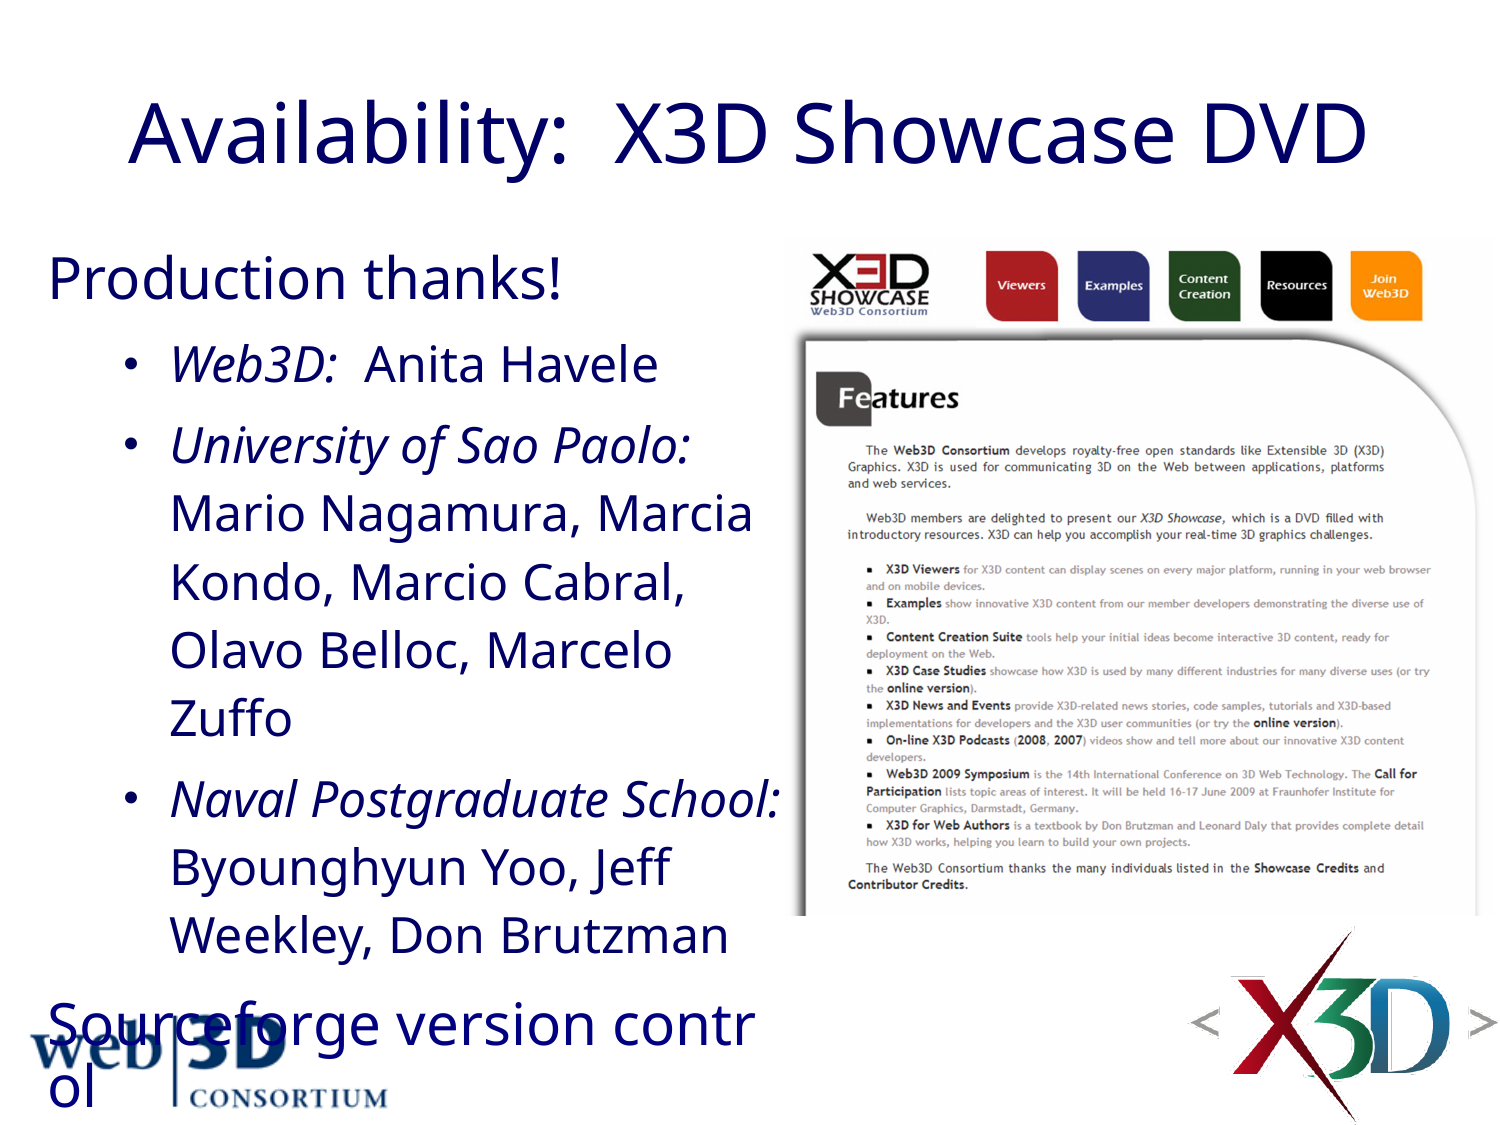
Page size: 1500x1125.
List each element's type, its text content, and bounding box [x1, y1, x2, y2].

title Availability: X3D Showcase DVD [112, 44, 1388, 218]
picture [785, 237, 1494, 916]
picture [12, 998, 413, 1118]
picture [1187, 926, 1500, 1125]
list Production thanks! Web3D: Anita Havele University of Sao Paolo: Mario Nagamura, Marcia Kondo, Marcio Cabral, Olavo Belloc, Marcelo Zuffo Naval Postgraduate School: Byounghyun Yoo, Jeff Weekley, Don Brutzman Sourceforge version control for easy updating [47, 237, 788, 986]
